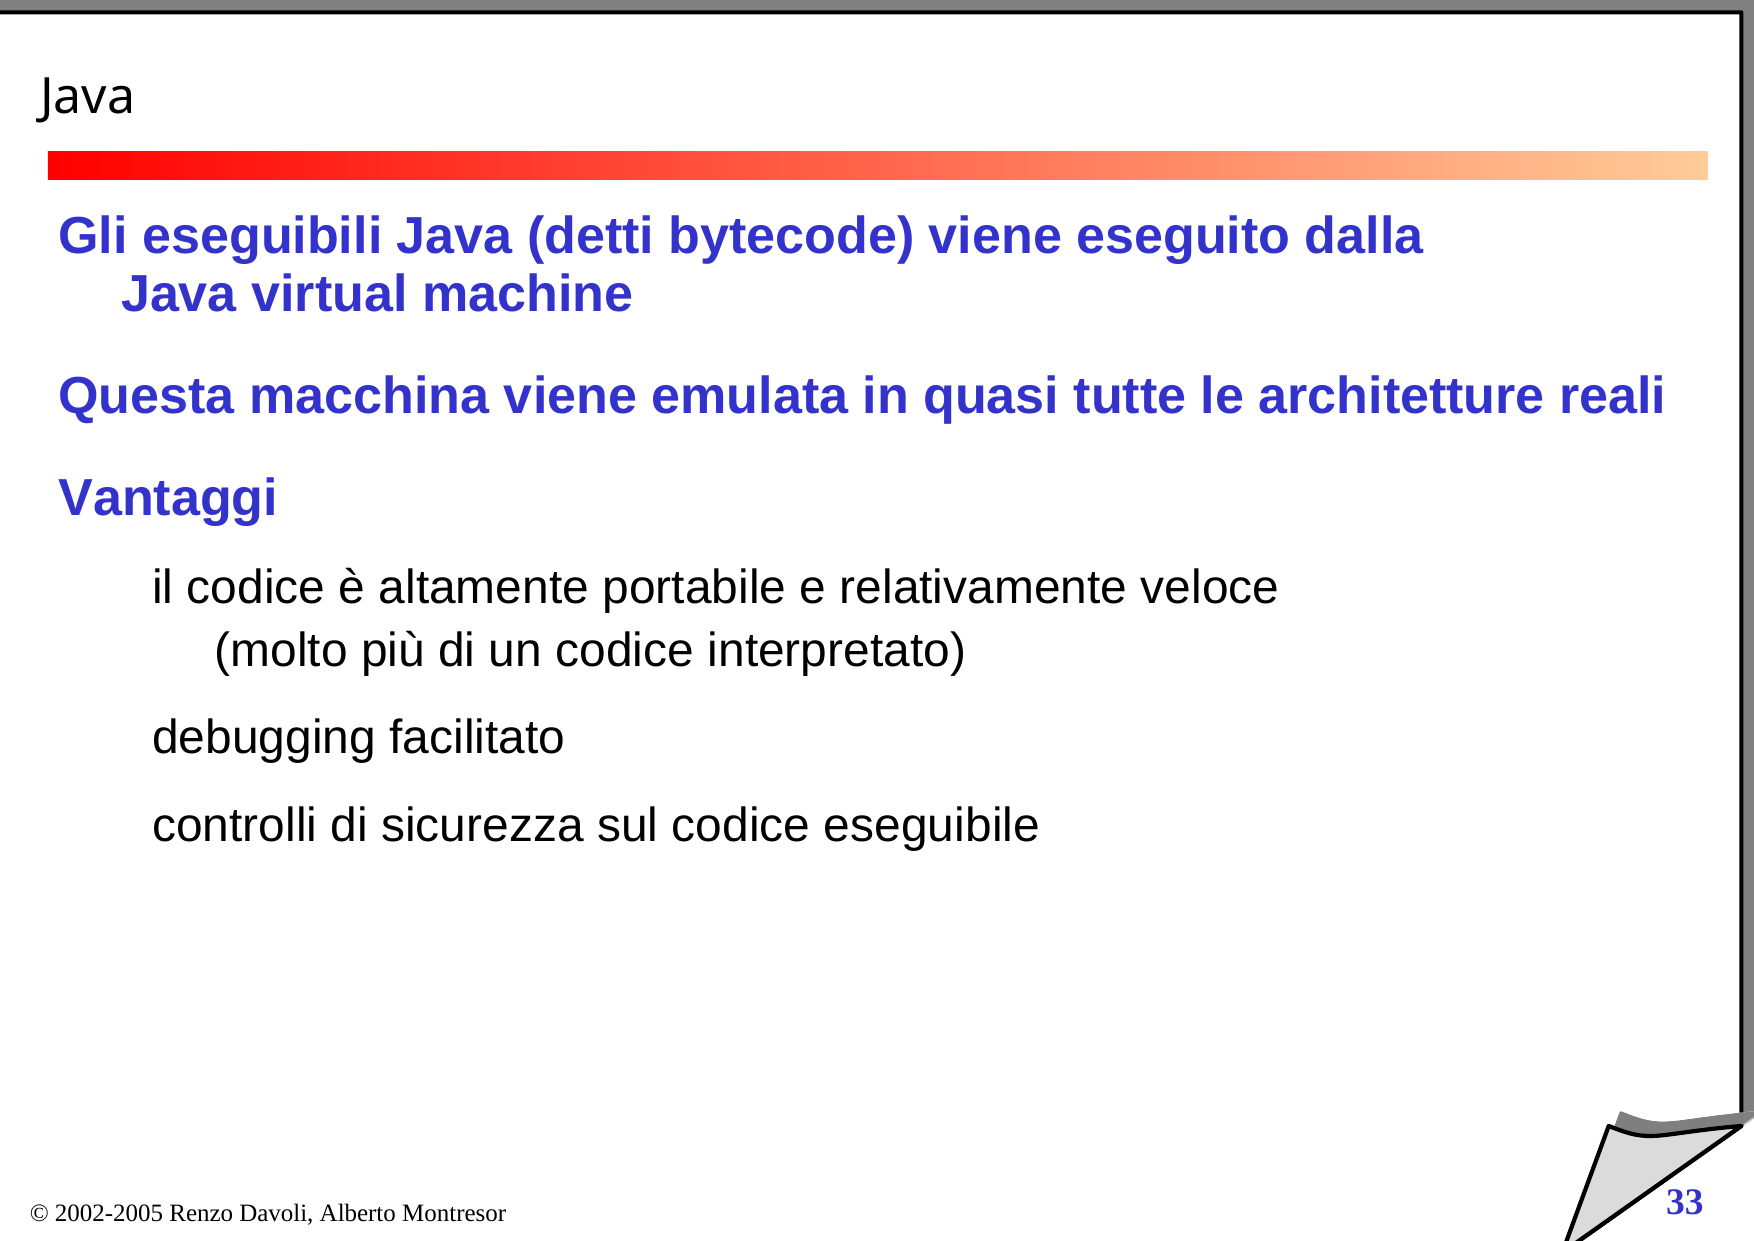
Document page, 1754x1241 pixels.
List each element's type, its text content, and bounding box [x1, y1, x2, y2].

list Gli eseguibili Java (detti bytecode) viene eseguito dalla Java virtual machine Questa macchina viene emulata in quasi tutte le architetture reali Vantaggi il codice è altamente portabile e relativamente veloce (molto più di un codice interpretato) debugging facilitato controlli di sicurezza sul codice eseguibile [58, 206, 1696, 993]
title Java [40, 49, 1714, 144]
